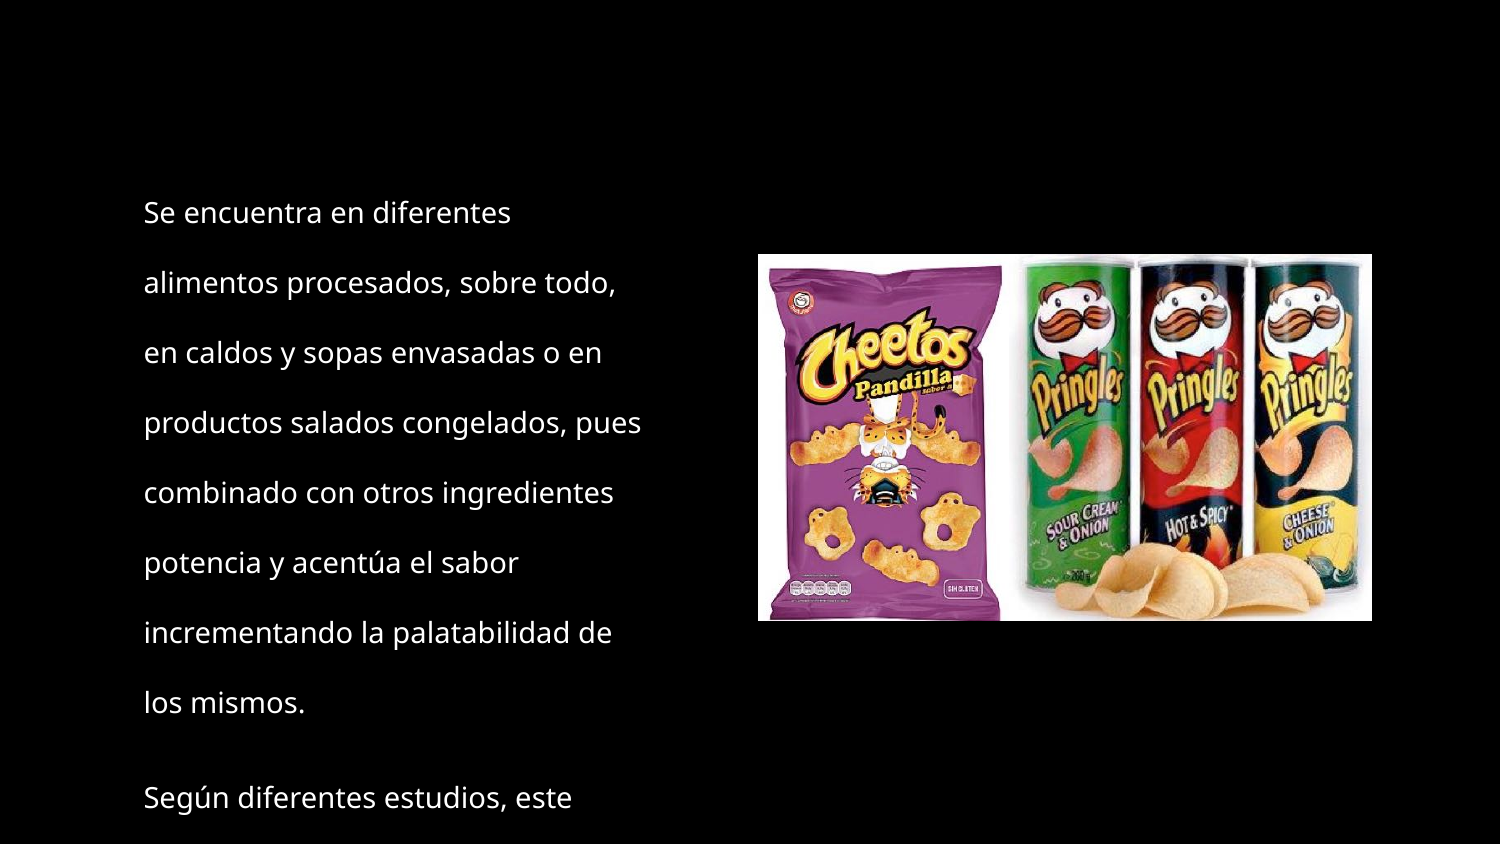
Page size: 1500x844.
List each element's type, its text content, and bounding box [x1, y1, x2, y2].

picture [758, 254, 1372, 621]
text_box Se encuentra en diferentes alimentos procesados, sobre todo, en caldos y sopas envasadas o en productos salados congelados, pues combinado con otros ingredientes potencia y acentúa el sabor incrementando la palatabilidad de los mismos. Según diferentes estudios, este aditivo está muy relacionado con la obesidad. [128, 144, 668, 844]
